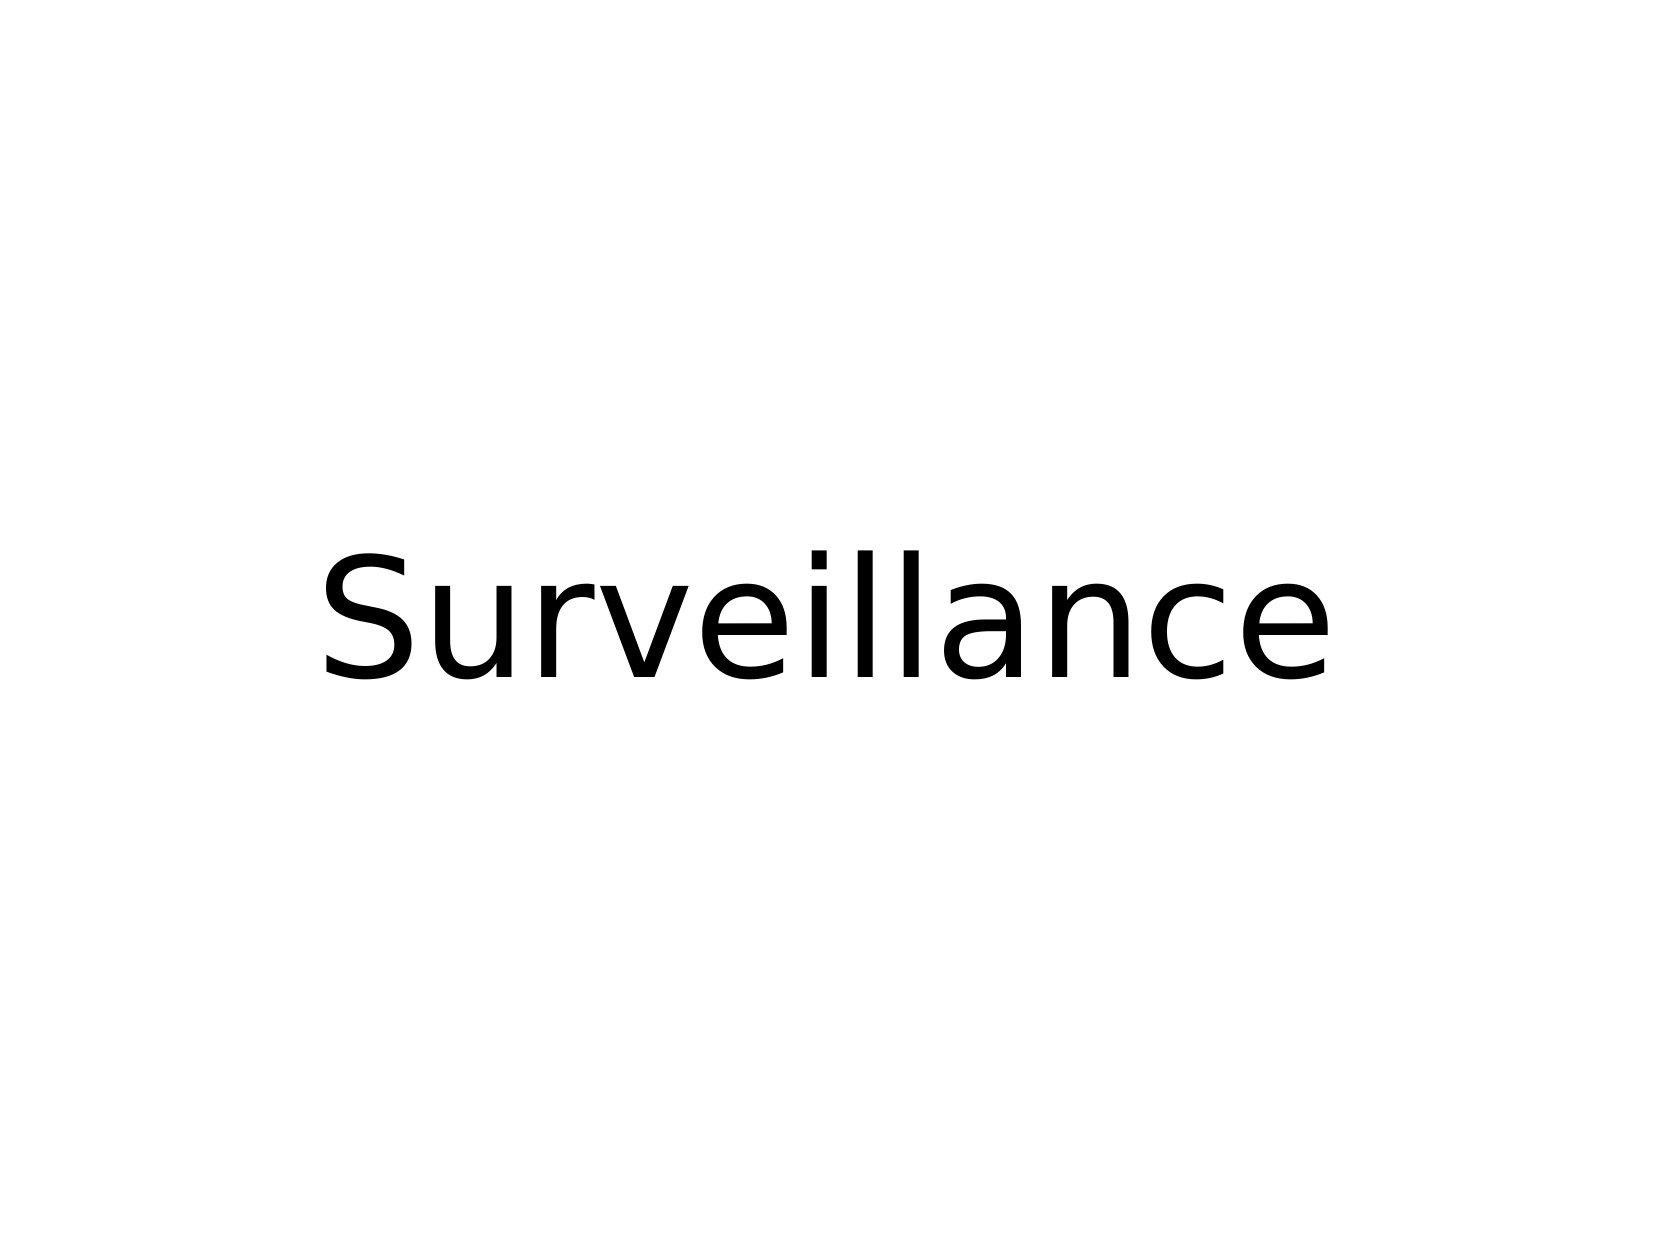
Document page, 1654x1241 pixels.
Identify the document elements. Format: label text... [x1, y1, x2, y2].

title Surveillance [82, 516, 1571, 724]
